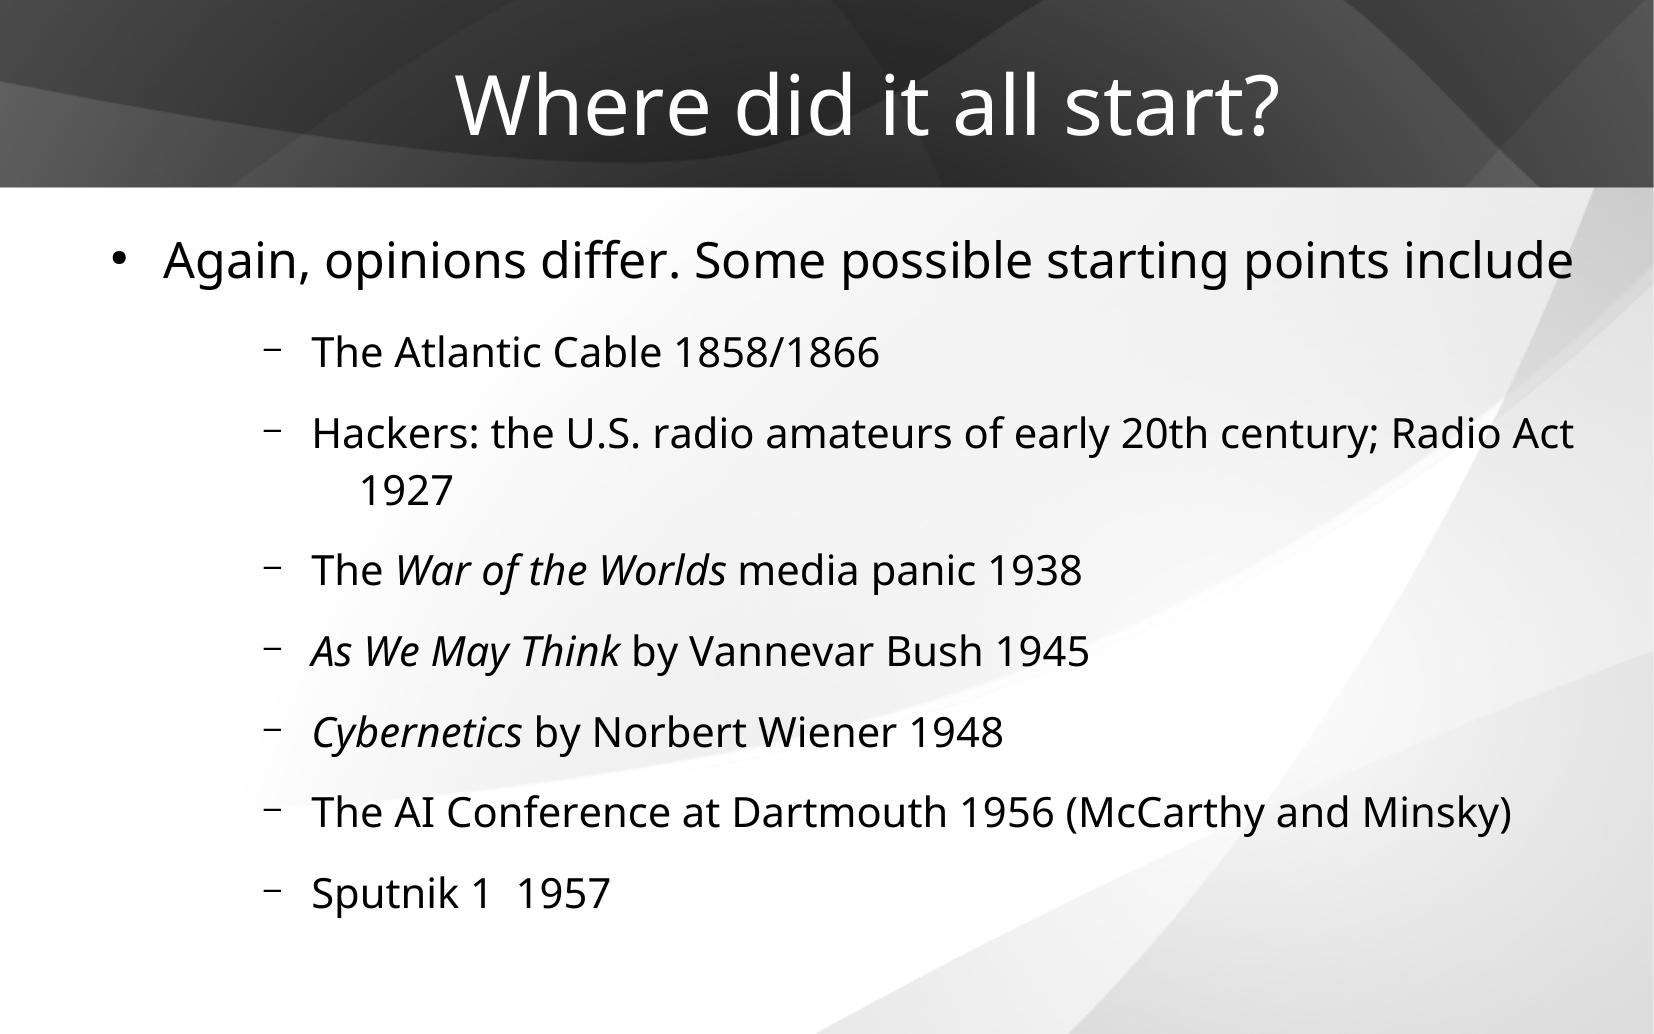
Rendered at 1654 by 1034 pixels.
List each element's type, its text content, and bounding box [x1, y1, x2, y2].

picture [0, 0, 1654, 1034]
list Again, opinions differ. Some possible starting points include The Atlantic Cable 1858/1866 Hackers: the U.S. radio amateurs of early 20th century; Radio Act 1927 The War of the Worlds media panic 1938 As We May Think by Vannevar Bush 1945 Cybernetics by Norbert Wiener 1948 The AI Conference at Dartmouth 1956 (McCarthy and Minsky) Sputnik 1 1957 [75, 225, 1613, 1013]
title Where did it all start? [124, 0, 1613, 208]
